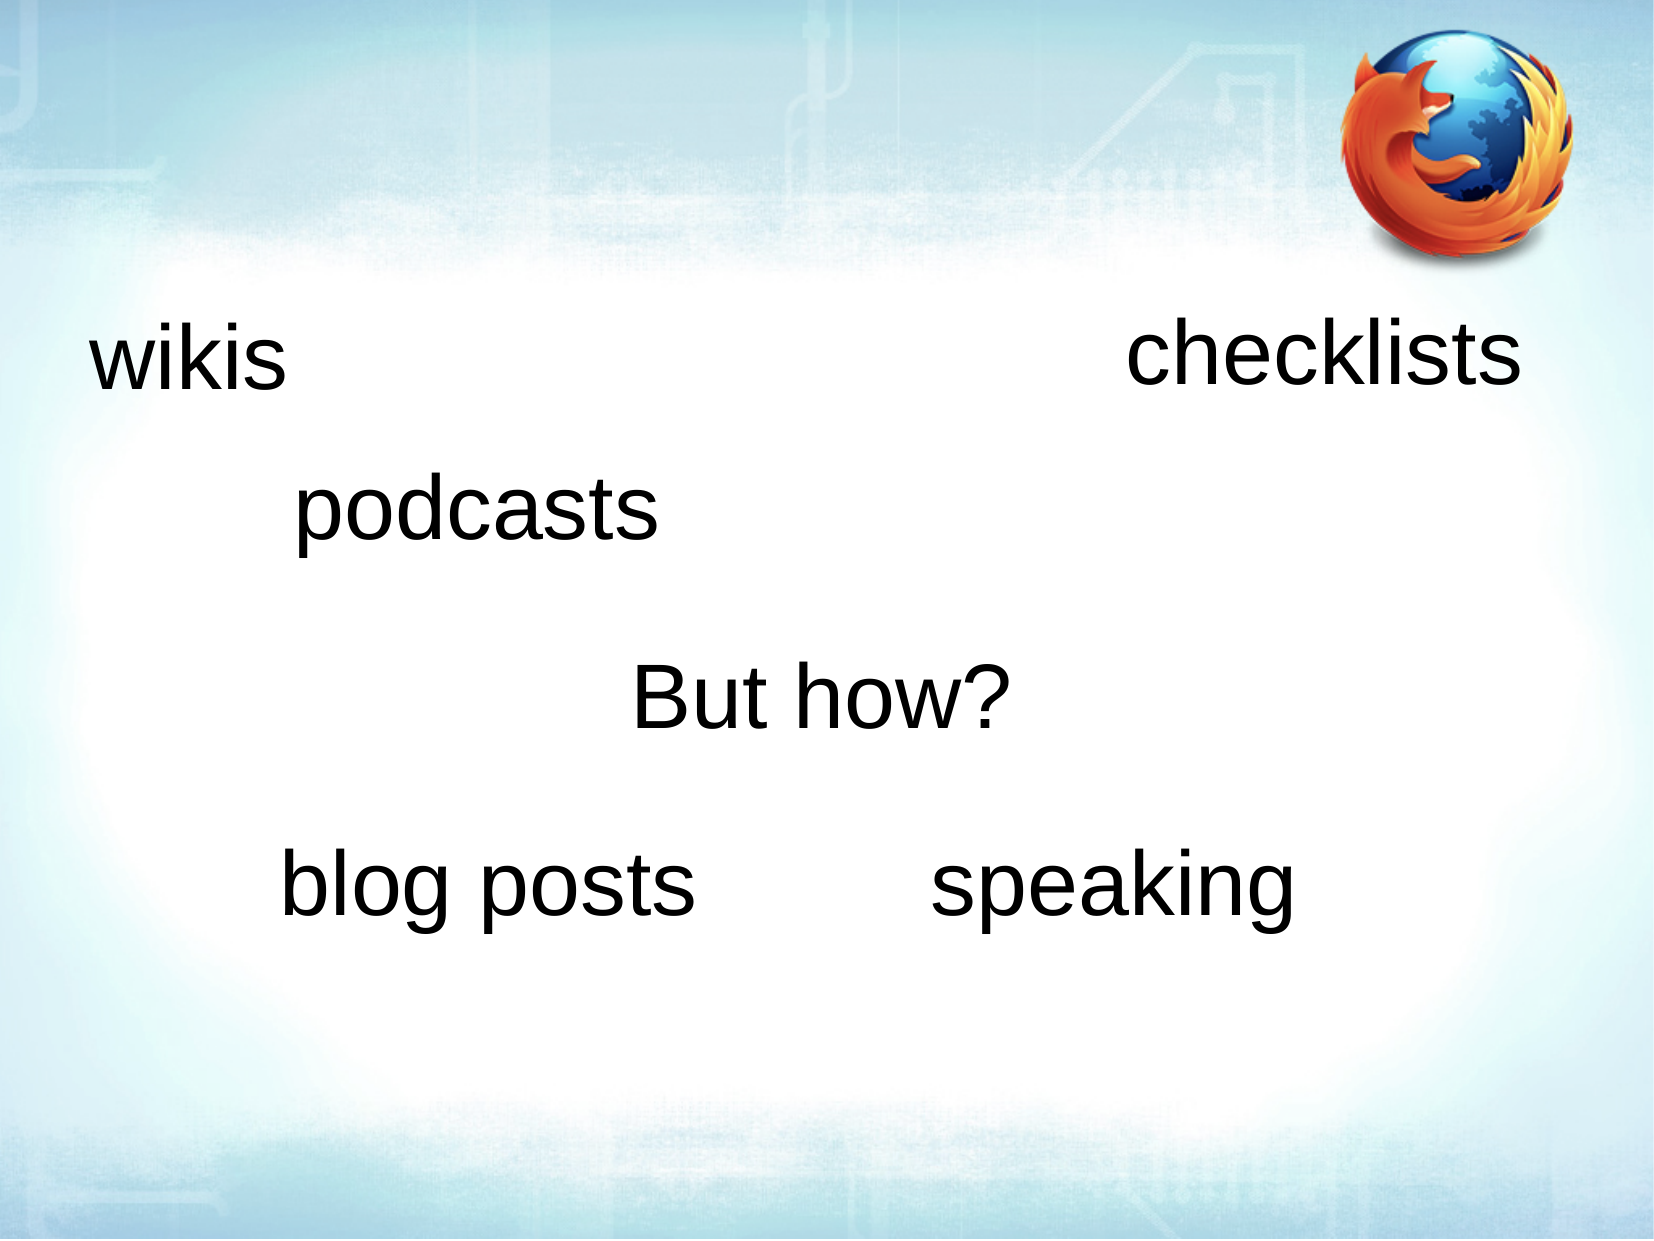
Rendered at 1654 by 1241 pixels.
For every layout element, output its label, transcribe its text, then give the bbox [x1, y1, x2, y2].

text_box podcasts [278, 450, 676, 568]
picture [0, 0, 1654, 1239]
text_box wikis [75, 300, 304, 418]
text_box speaking [915, 826, 1313, 944]
title But how? [13, 594, 1630, 801]
text_box blog posts [265, 826, 713, 944]
text_box checklists [1110, 295, 1538, 413]
